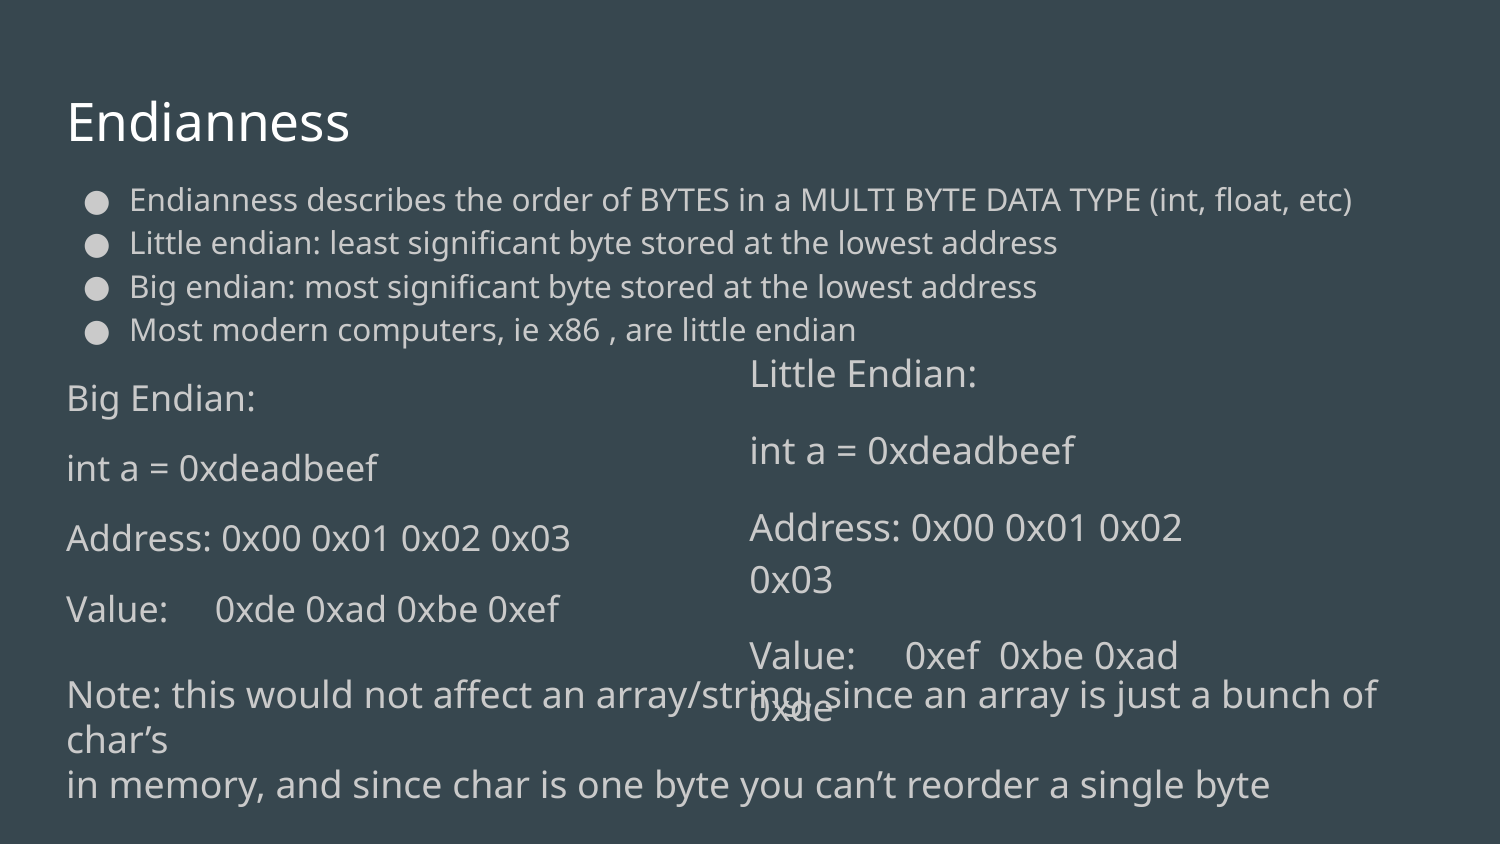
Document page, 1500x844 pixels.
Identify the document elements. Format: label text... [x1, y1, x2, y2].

text_box Note: this would not affect an array/string, since an array is just a bunch of char’s in memory, and since char is one byte you can’t reorder a single byte [51, 656, 1500, 811]
text_box Little Endian: int a = 0xdeadbeef Address: 0x00 0x01 0x02 0x03 Value: 0xef 0xbe 0xad 0xde [734, 328, 1284, 483]
title Endianness [51, 72, 1449, 159]
list Endianness describes the order of BYTES in a MULTI BYTE DATA TYPE (int, float, etc) Little endian: least significant byte stored at the lowest address Big endian: most significant byte stored at the lowest address Most modern computers, ie x86 , are little endian Big Endian: int a = 0xdeadbeef Address: 0x00 0x01 0x02 0x03 Value: 0xde 0xad 0xbe 0xef [51, 159, 1449, 656]
